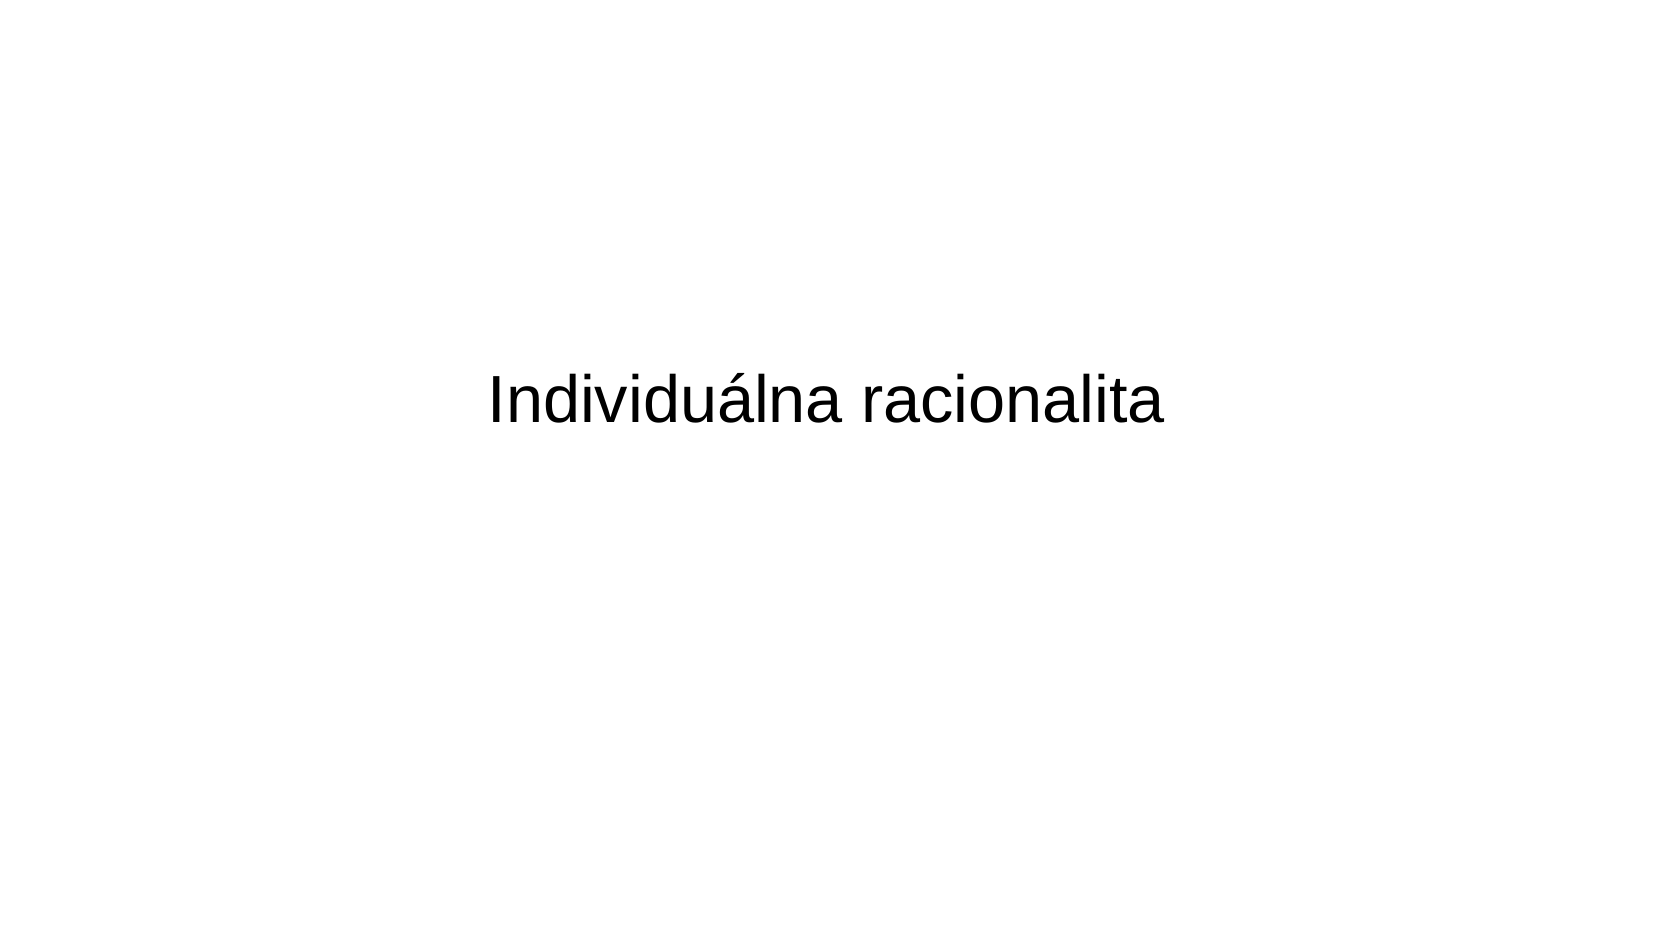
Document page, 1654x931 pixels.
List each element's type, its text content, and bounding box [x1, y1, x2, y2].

text_box Individuálna racionalita [82, 37, 1570, 755]
